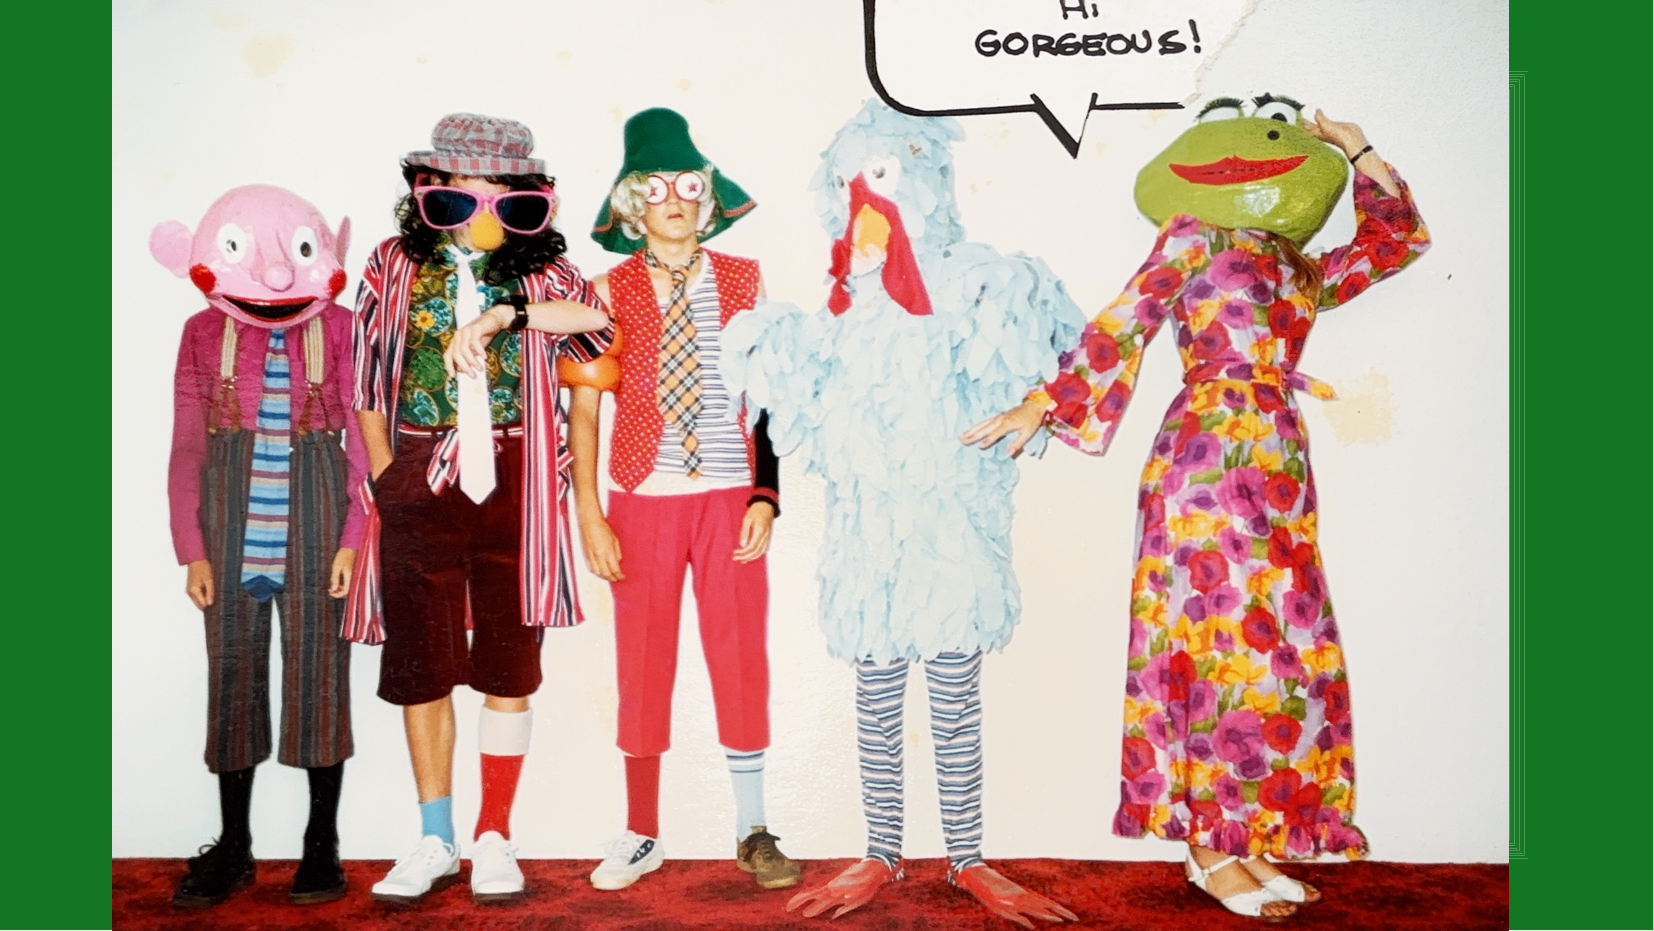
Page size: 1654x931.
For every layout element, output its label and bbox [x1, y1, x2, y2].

picture [112, 0, 1509, 931]
